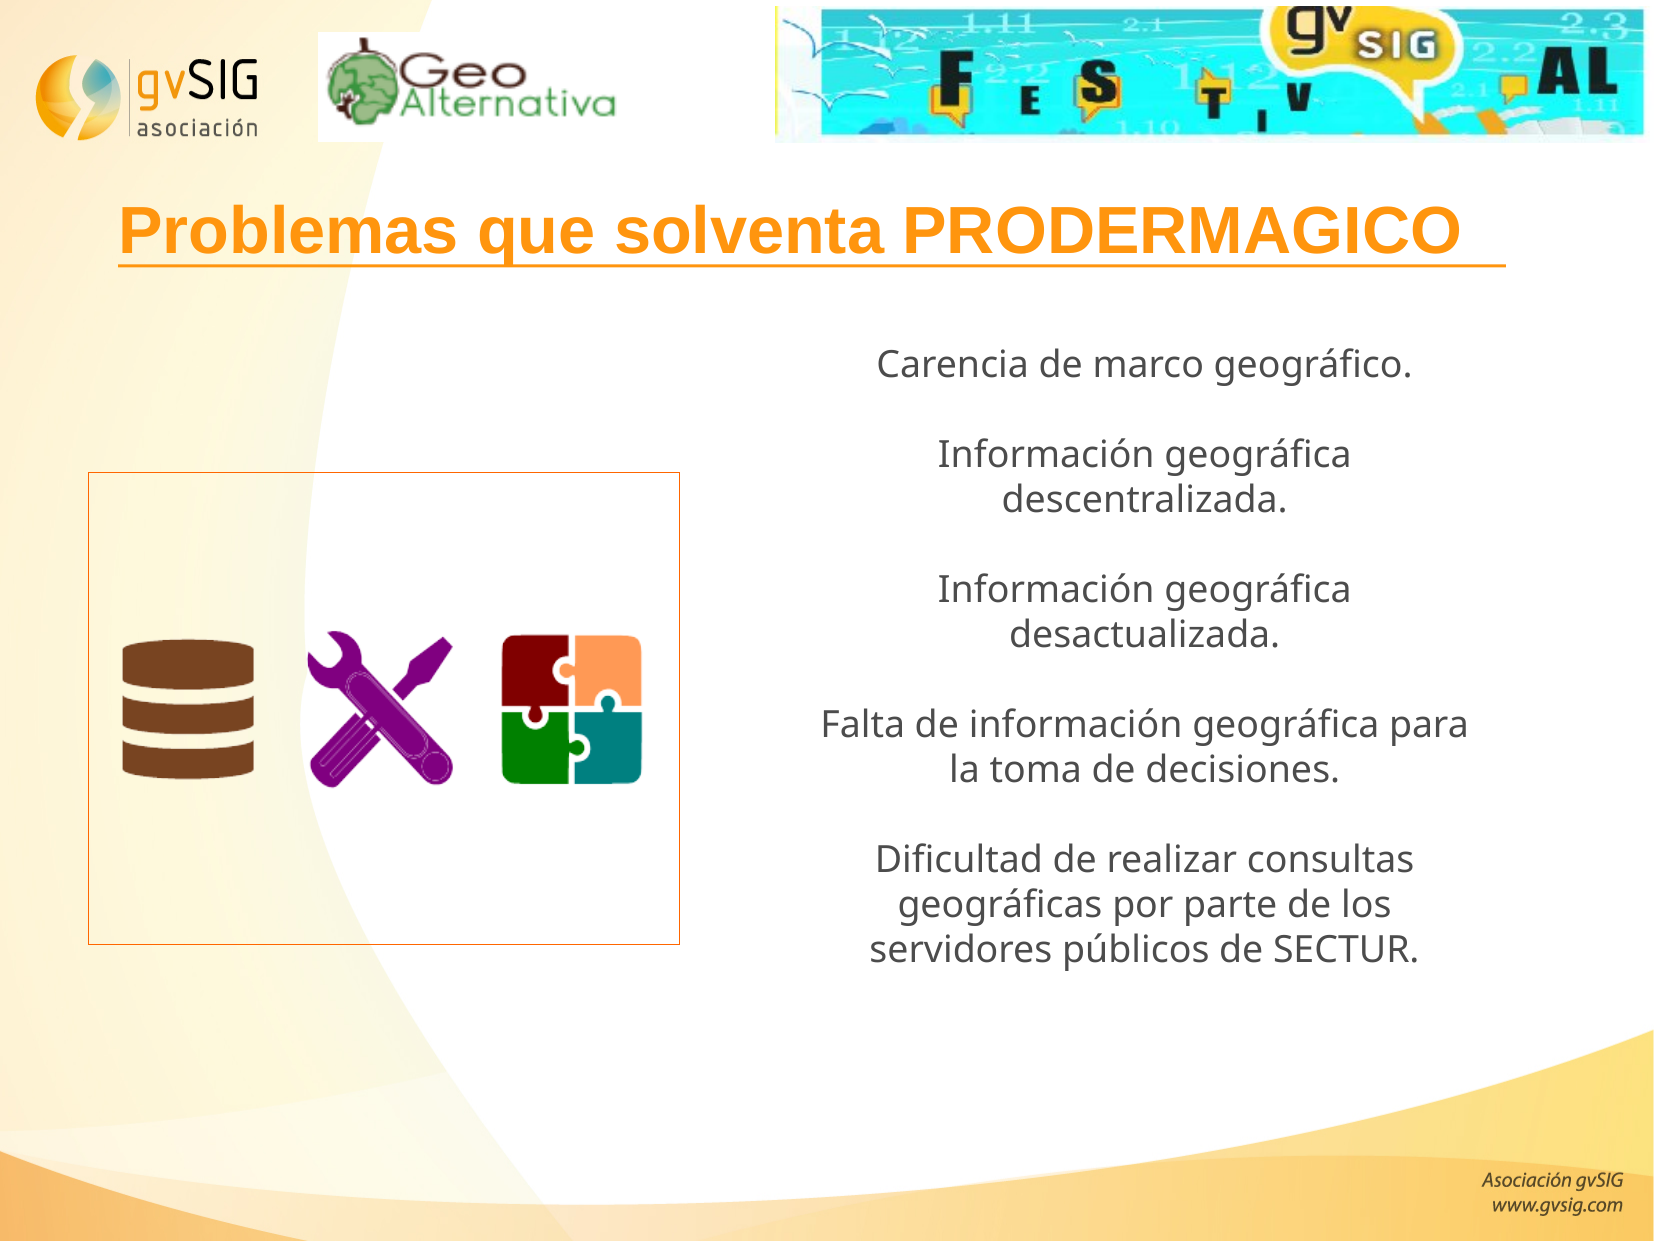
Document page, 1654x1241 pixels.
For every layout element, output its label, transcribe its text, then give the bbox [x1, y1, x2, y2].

text_box Problemas que solventa PRODERMAGICO [118, 177, 1607, 276]
picture [0, 0, 1654, 1241]
text_box Carencia de marco geográfico. Información geográfica descentralizada. Información geográfica desactualizada. Falta de información geográfica para la toma de decisiones. Dificultad de realizar consultas geográficas por parte de los servidores públicos de SECTUR. [738, 295, 1477, 1215]
